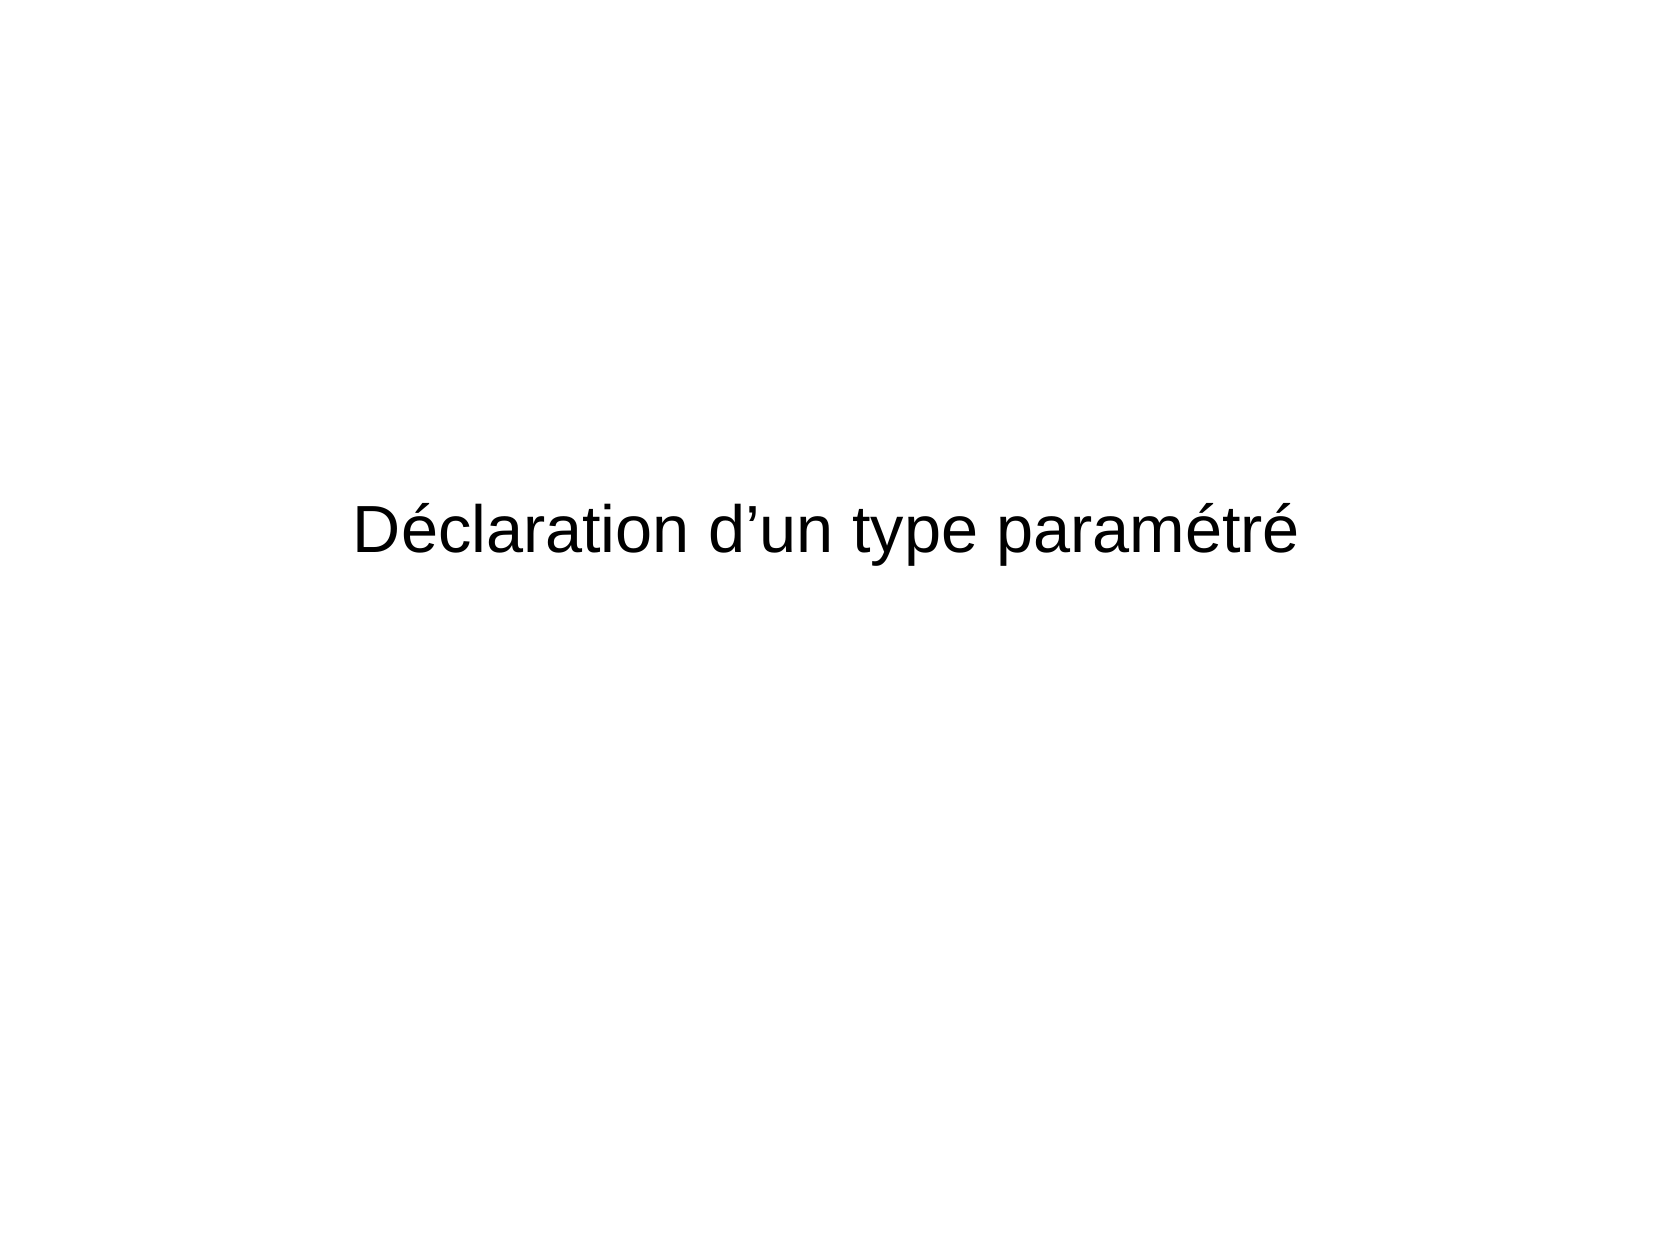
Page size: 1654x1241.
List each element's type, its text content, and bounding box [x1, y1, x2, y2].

subtitle Déclaration d’un type paramétré [82, 49, 1571, 1010]
